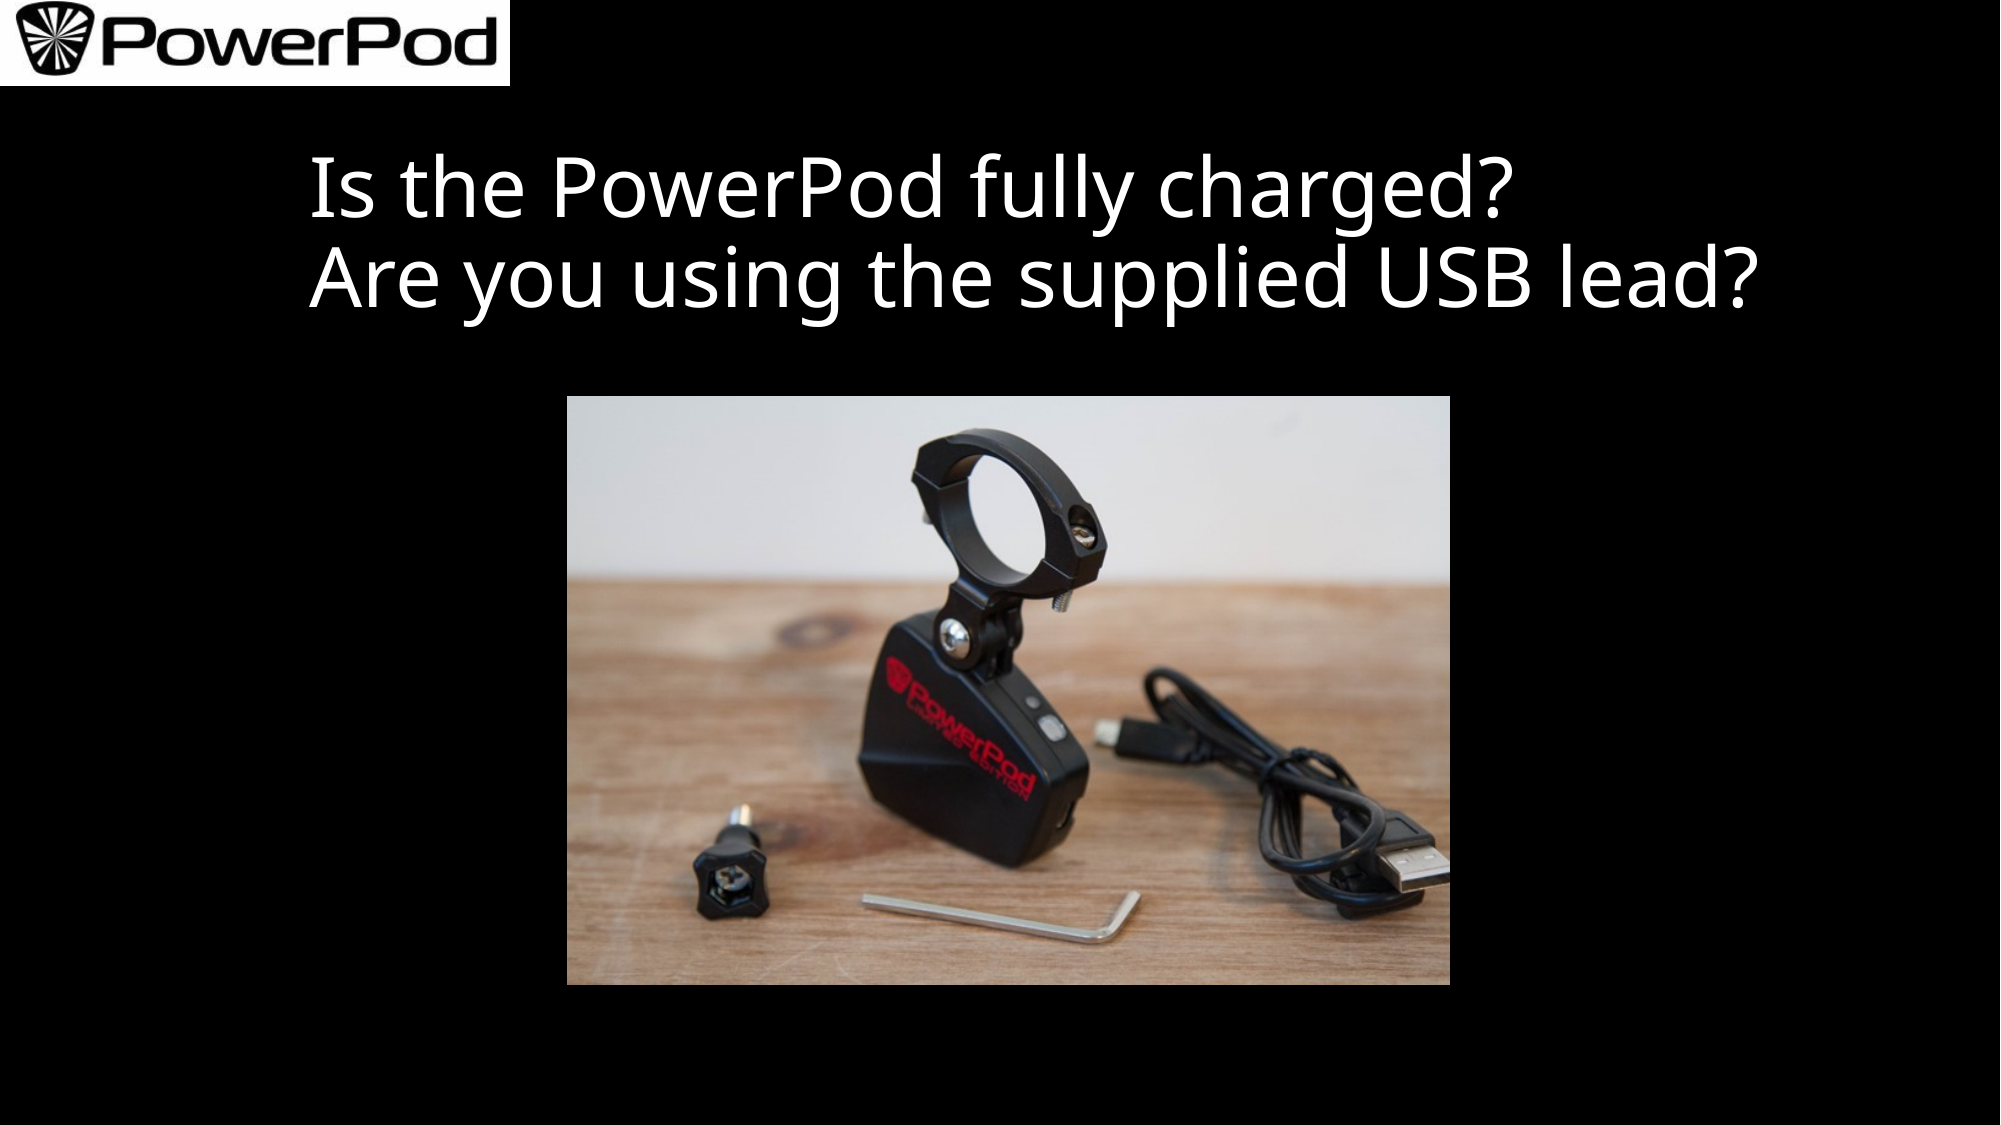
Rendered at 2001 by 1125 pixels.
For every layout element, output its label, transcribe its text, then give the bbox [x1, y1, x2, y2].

picture [0, 0, 510, 86]
title Is the PowerPod fully charged? Are you using the supplied USB lead? [294, 126, 1802, 344]
picture [567, 396, 1450, 985]
